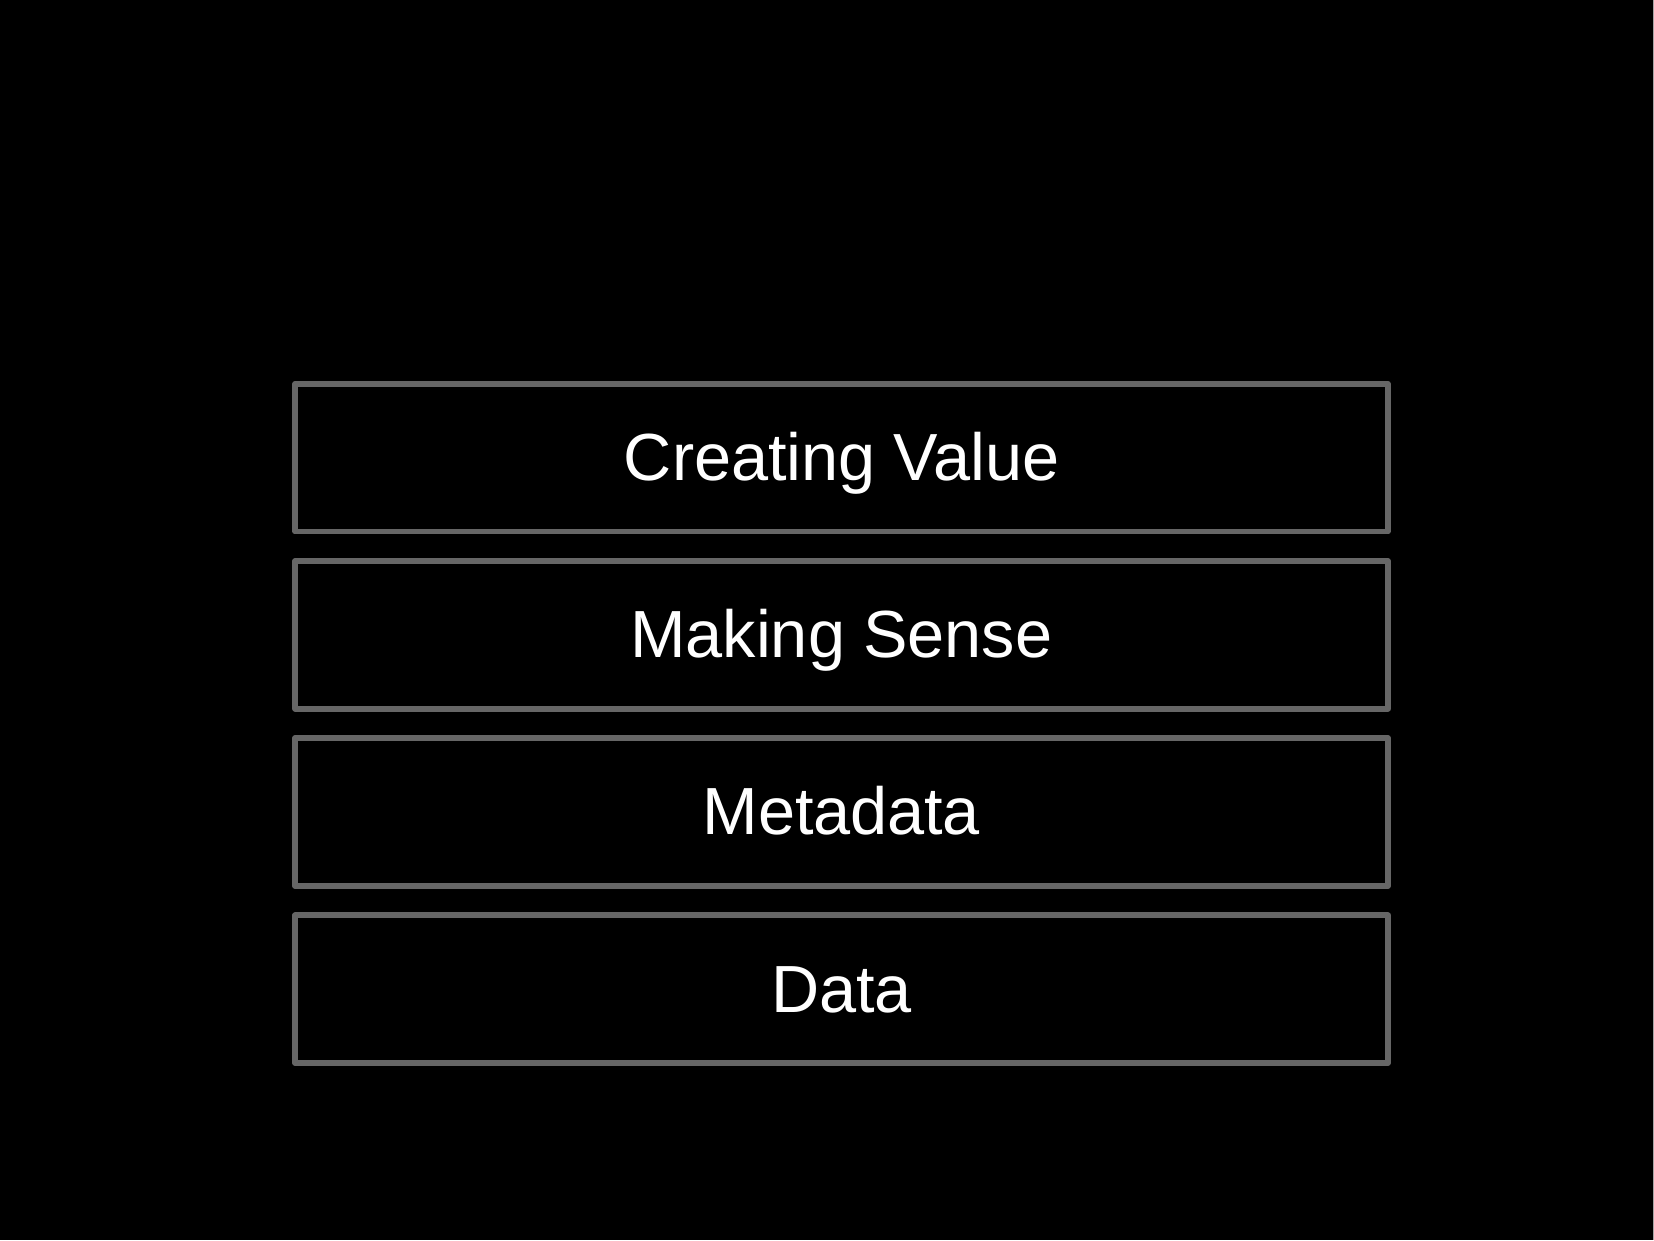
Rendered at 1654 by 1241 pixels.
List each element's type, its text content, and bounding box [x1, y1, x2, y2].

text_box Creating Value [295, 383, 1388, 532]
text_box Data [295, 915, 1388, 1063]
text_box Making Sense [295, 561, 1388, 709]
text_box Metadata [295, 738, 1388, 886]
